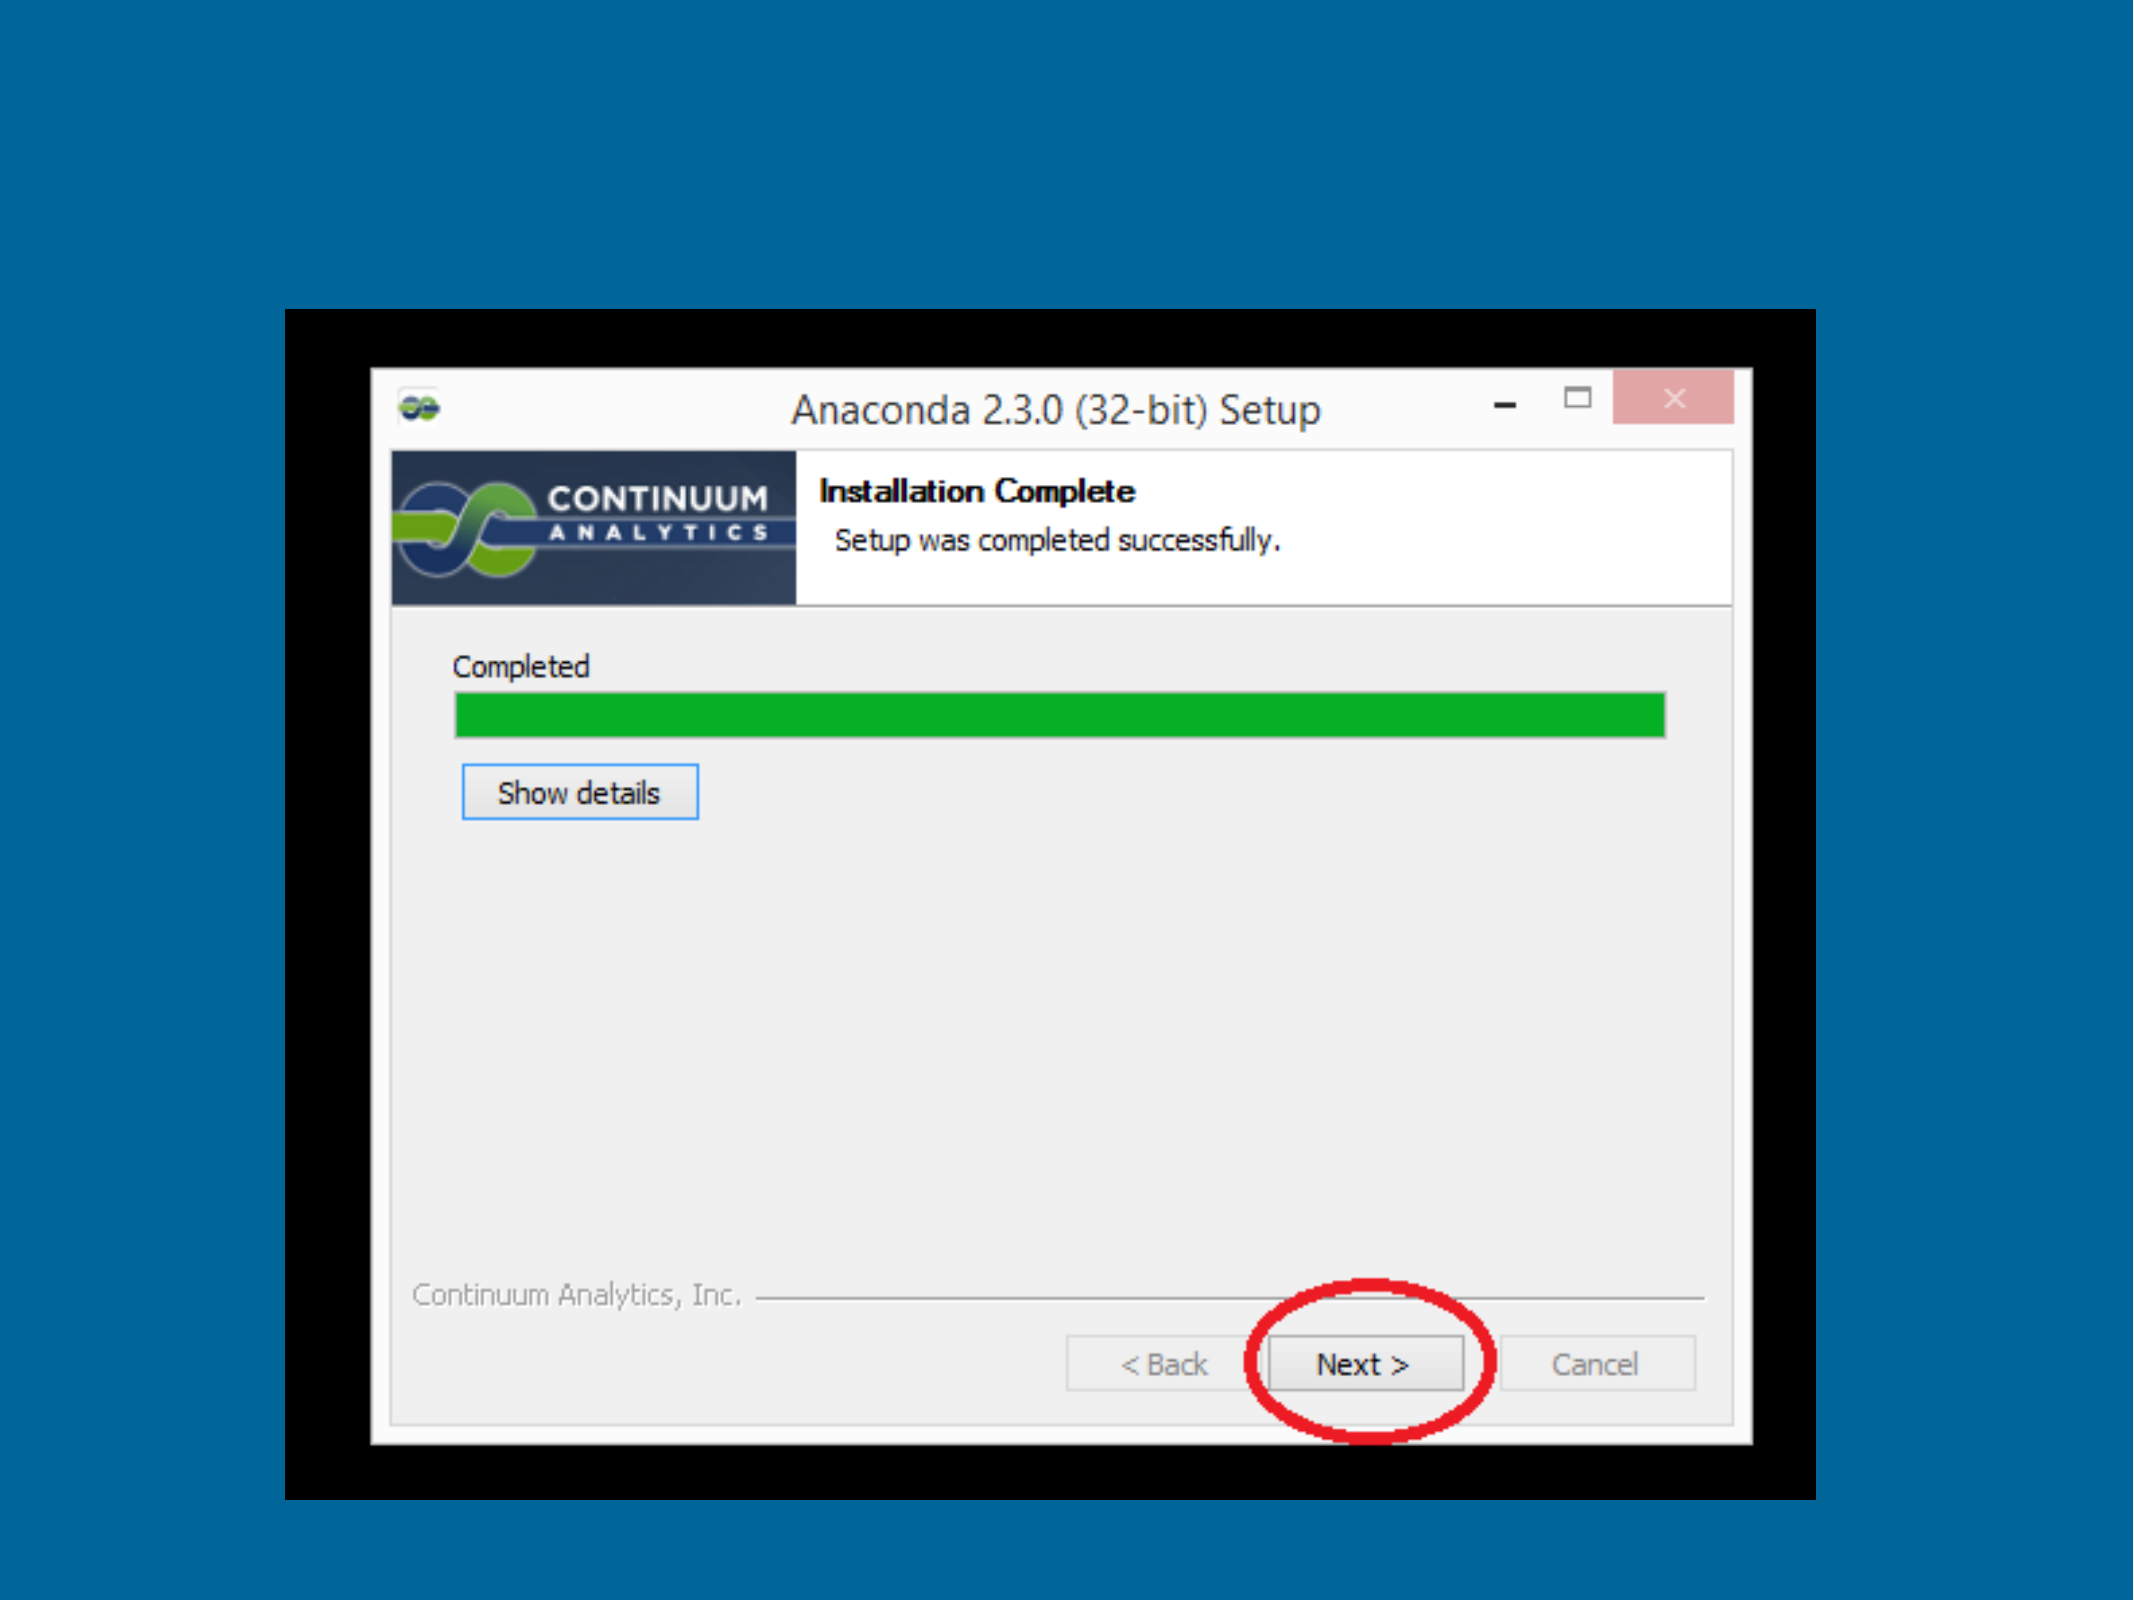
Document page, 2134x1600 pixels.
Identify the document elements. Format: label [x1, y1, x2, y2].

picture [286, 310, 1815, 1499]
